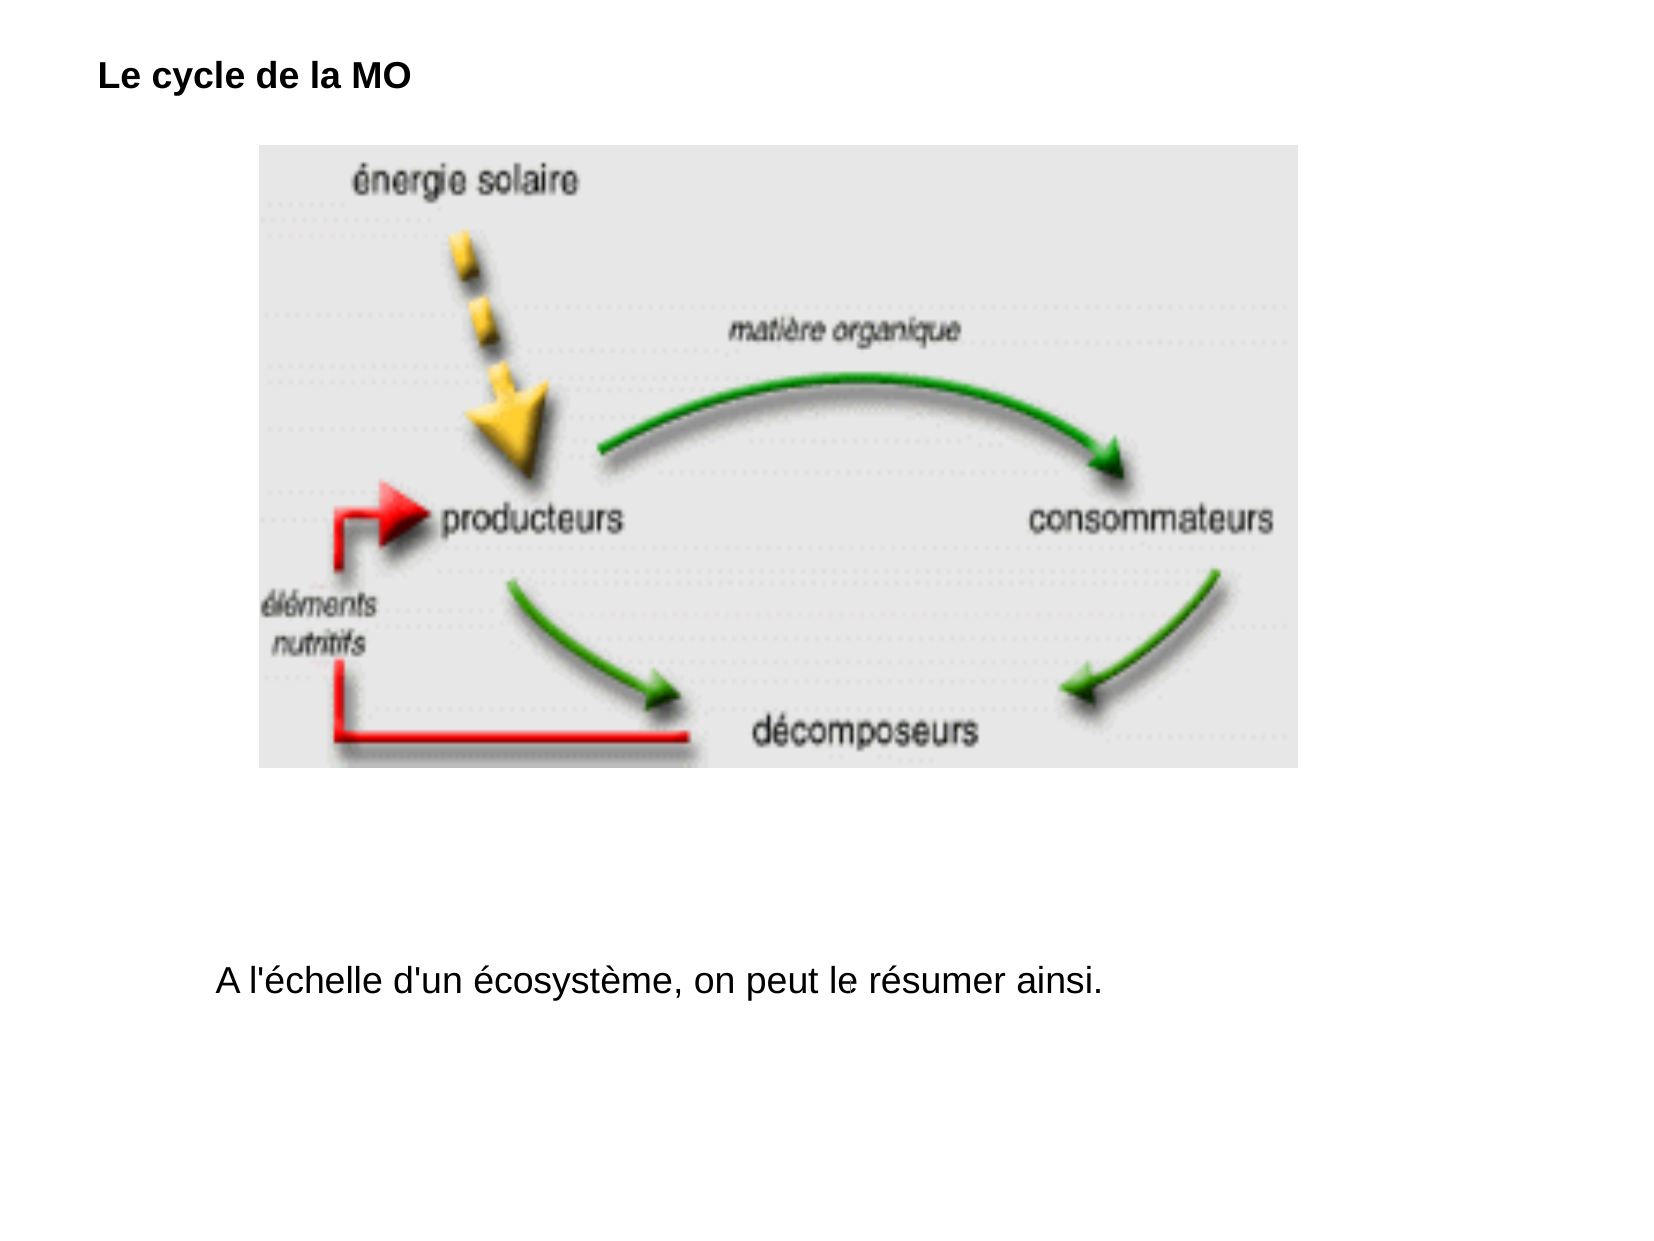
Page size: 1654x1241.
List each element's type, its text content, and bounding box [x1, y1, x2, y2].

text_box A l'échelle d'un écosystème, on peut le résumer ainsi. [200, 910, 1536, 1052]
text_box Le cycle de la MO [82, 47, 1571, 190]
picture [259, 145, 1298, 768]
